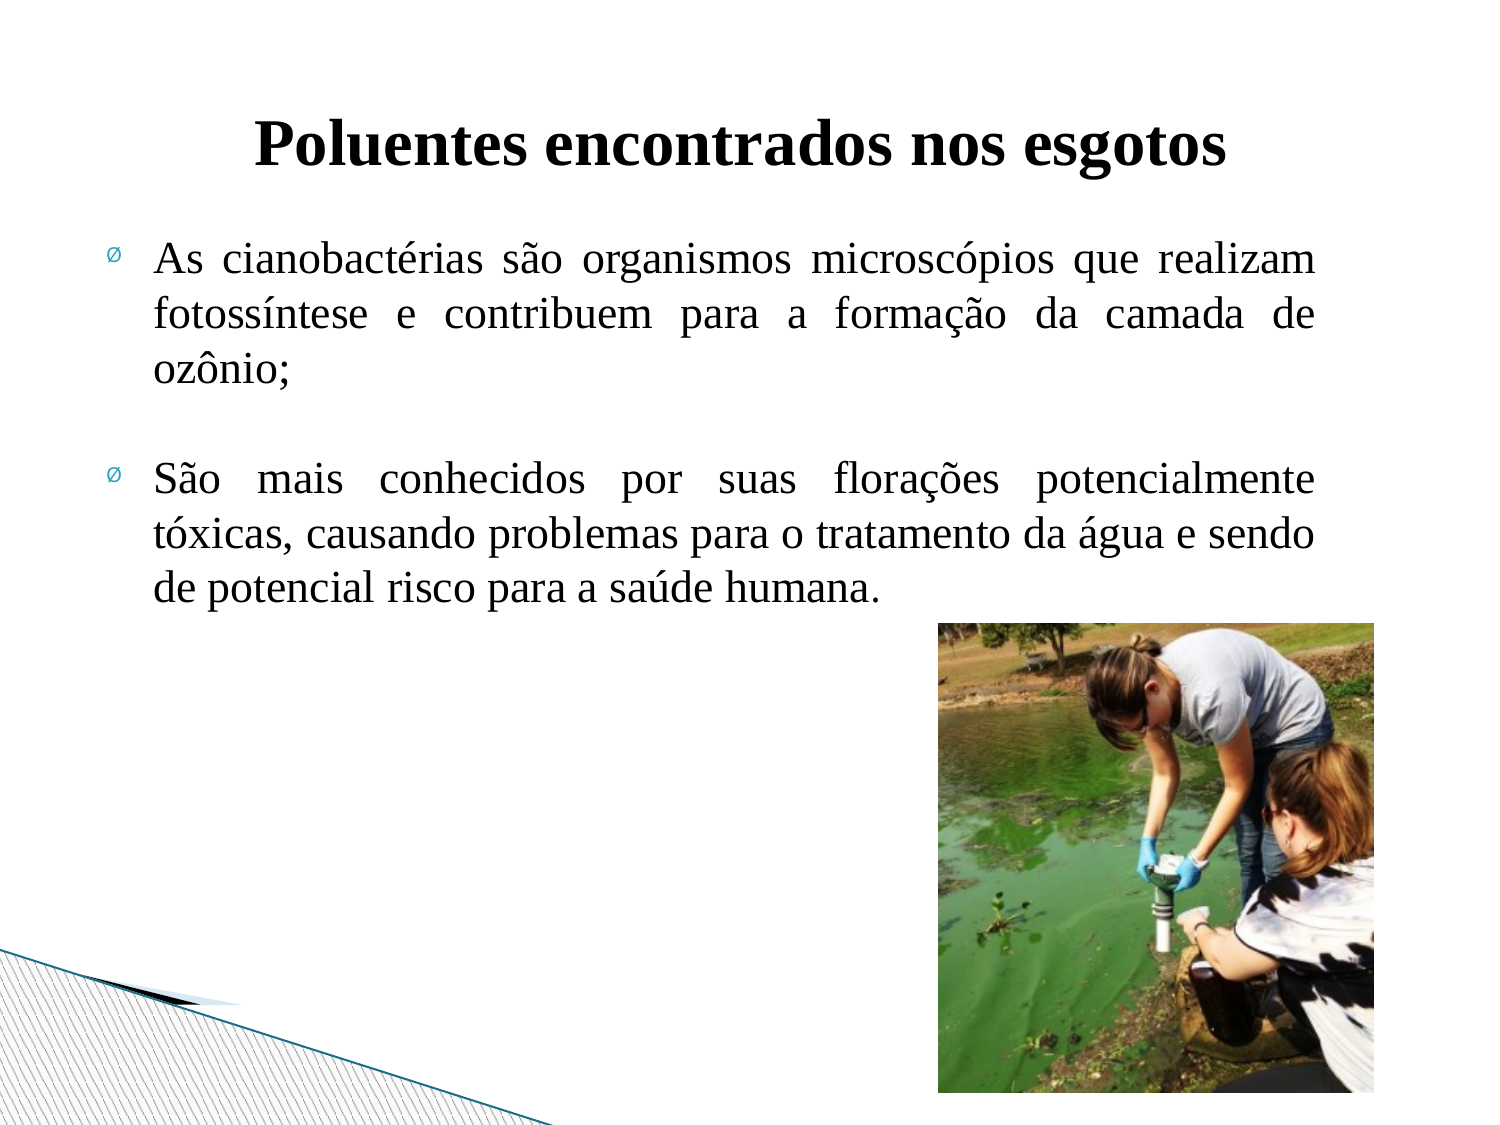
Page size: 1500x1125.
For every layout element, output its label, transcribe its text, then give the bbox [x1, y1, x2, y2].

title Poluentes encontrados nos esgotos [75, 45, 1425, 233]
picture [0, 952, 543, 1125]
text_box As cianobactérias são organismos microscópios que realizam fotossíntese e contribuem para a formação da camada de ozônio; São mais conhecidos por suas florações potencialmente tóxicas, causando problemas para o tratamento da água e sendo de potencial risco para a saúde humana. [91, 219, 1332, 620]
picture [938, 623, 1374, 1093]
